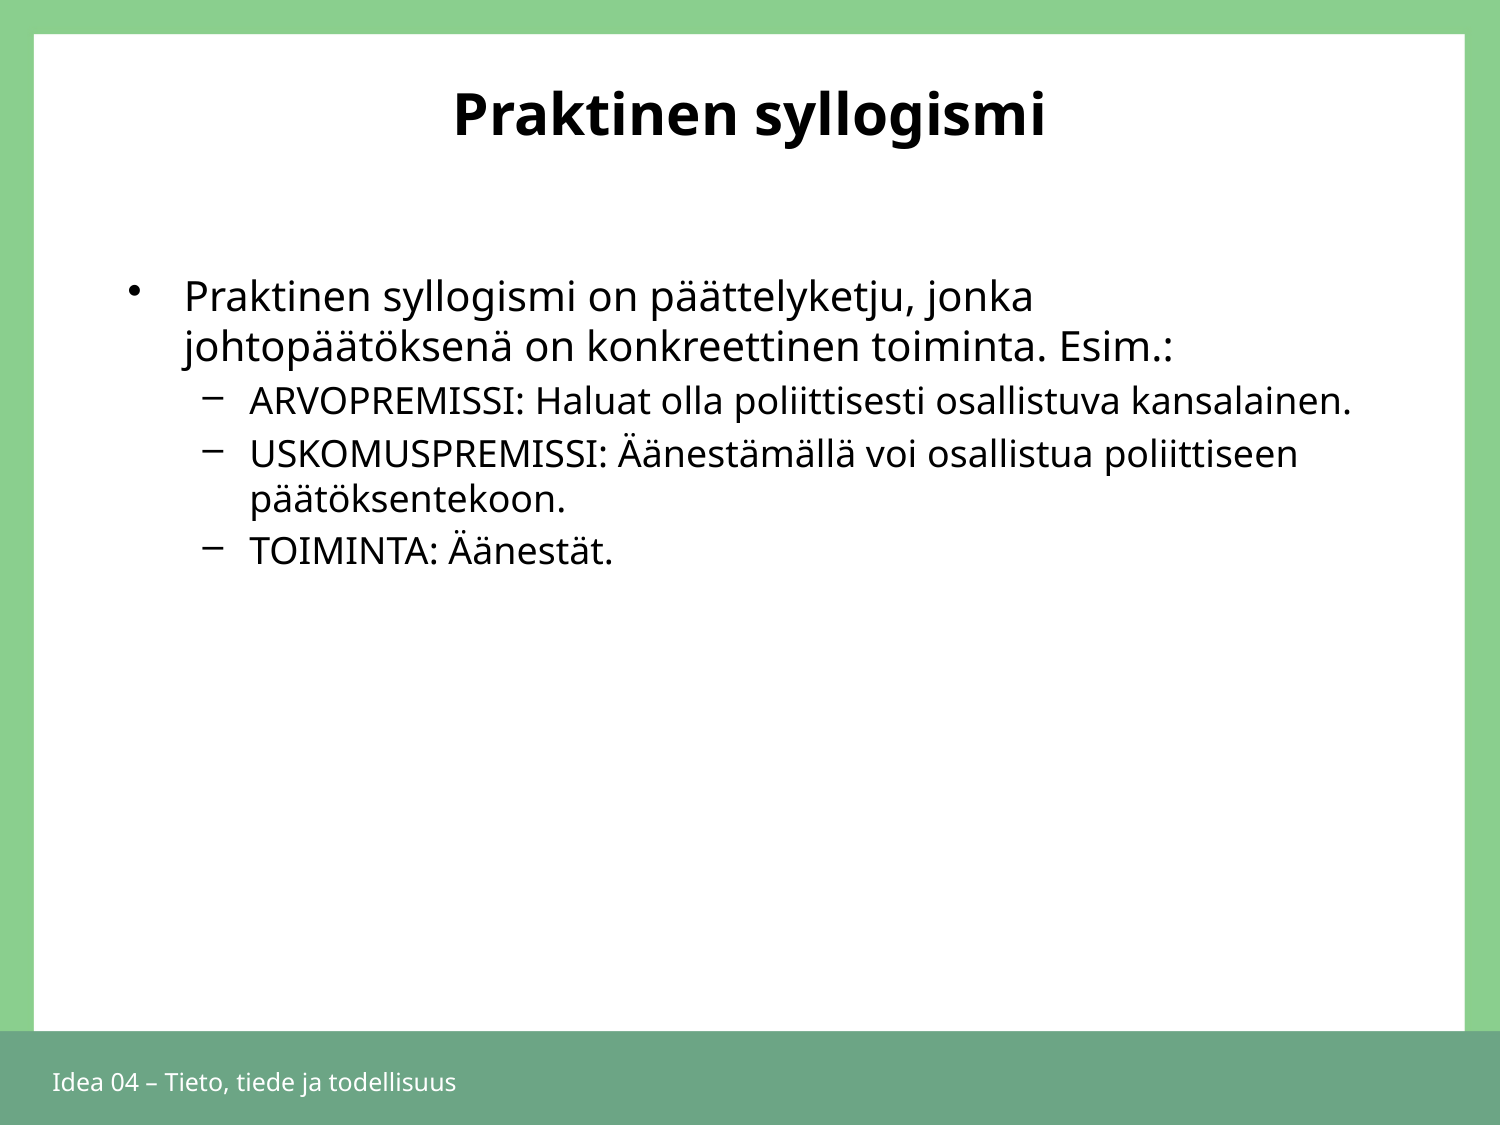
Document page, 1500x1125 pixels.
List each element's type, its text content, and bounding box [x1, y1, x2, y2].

list Praktinen syllogismi on päättelyketju, jonka johtopäätöksenä on konkreettinen toiminta. Esim.: ARVOPREMISSI: Haluat olla poliittisesti osallistuva kansalainen. USKOMUSPREMISSI: Äänestämällä voi osallistua poliittiseen päätöksentekoon. TOIMINTA: Äänestät. [112, 262, 1388, 1000]
picture [0, 0, 1500, 1125]
title Praktinen syllogismi [112, 37, 1388, 188]
